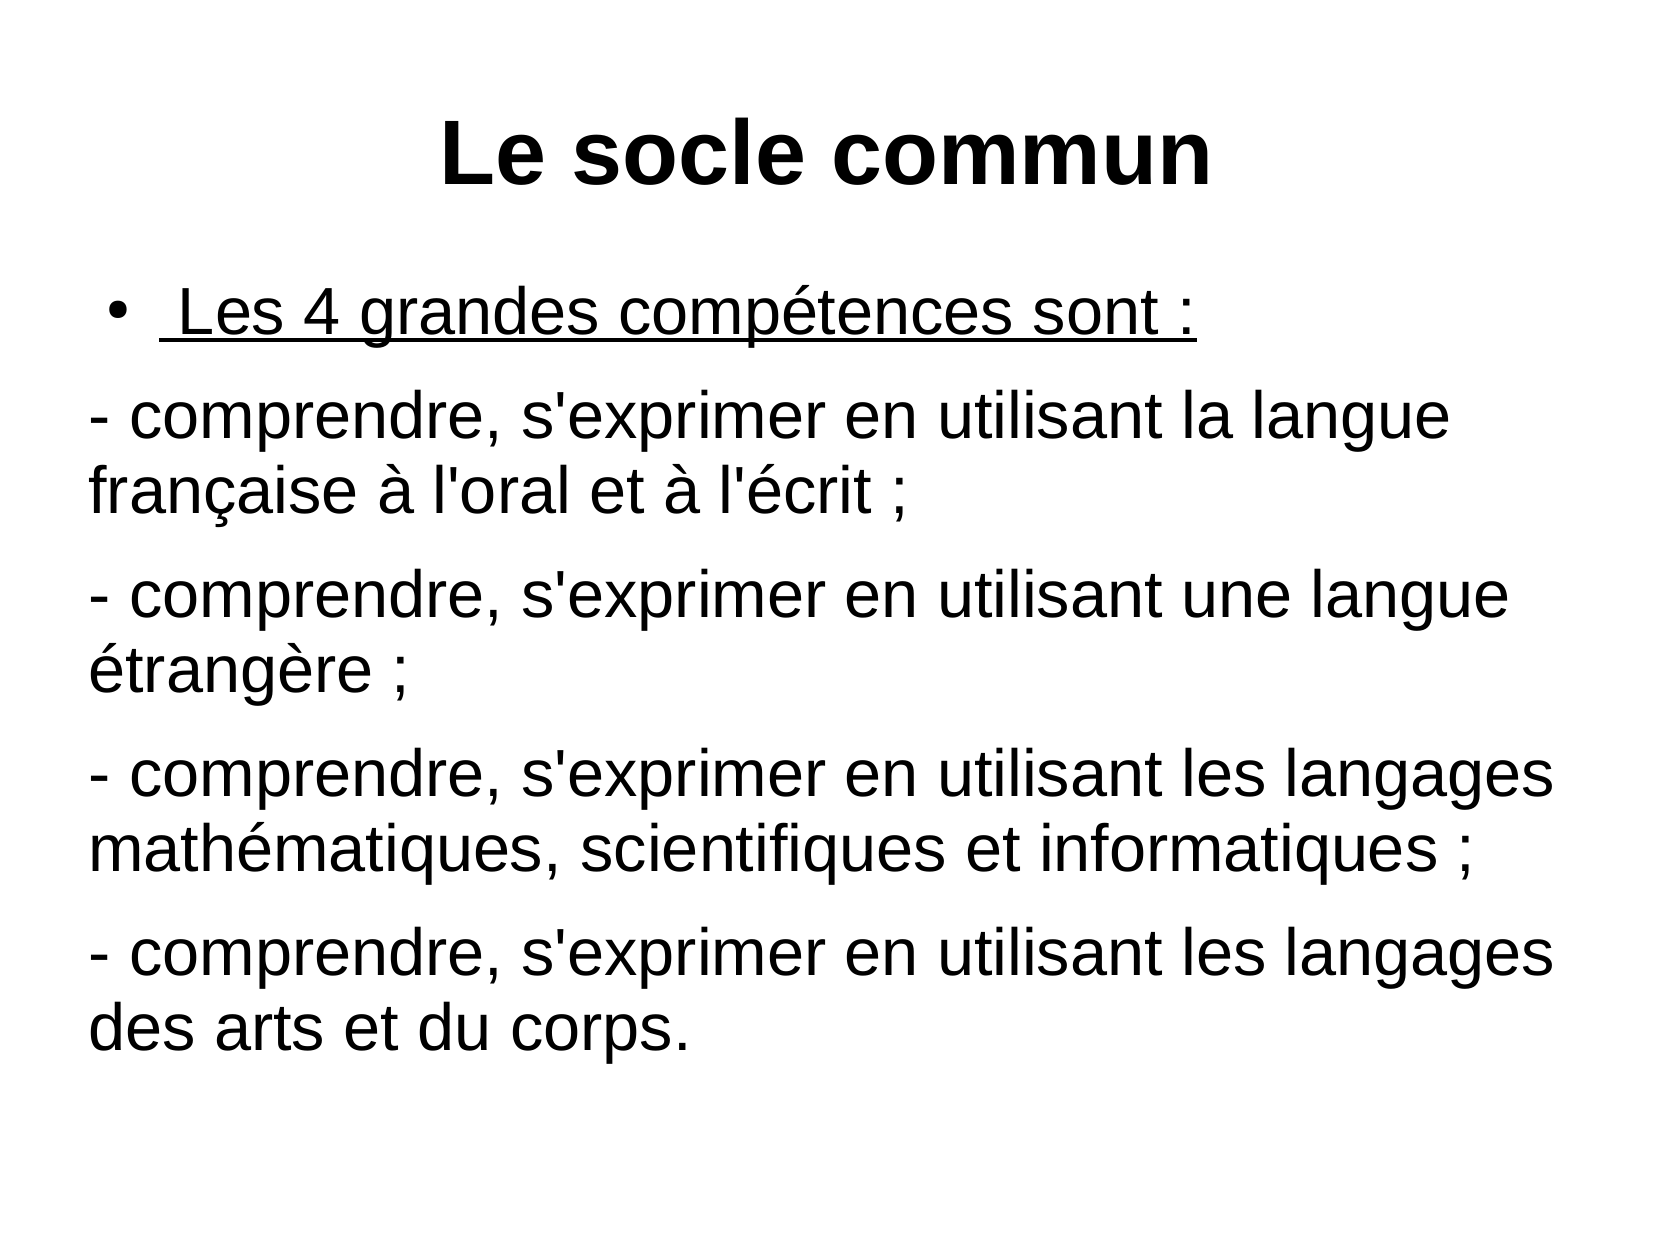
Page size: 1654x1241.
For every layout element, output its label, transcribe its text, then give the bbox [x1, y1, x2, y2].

list Les 4 grandes compétences sont : - comprendre, s'exprimer en utilisant la langue française à l'oral et à l'écrit ; - comprendre, s'exprimer en utilisant une langue étrangère ; - comprendre, s'exprimer en utilisant les langages mathématiques, scientifiques et informatiques ; - comprendre, s'exprimer en utilisant les langages des arts et du corps. [88, 274, 1577, 1093]
title Le socle commun [82, 49, 1571, 257]
